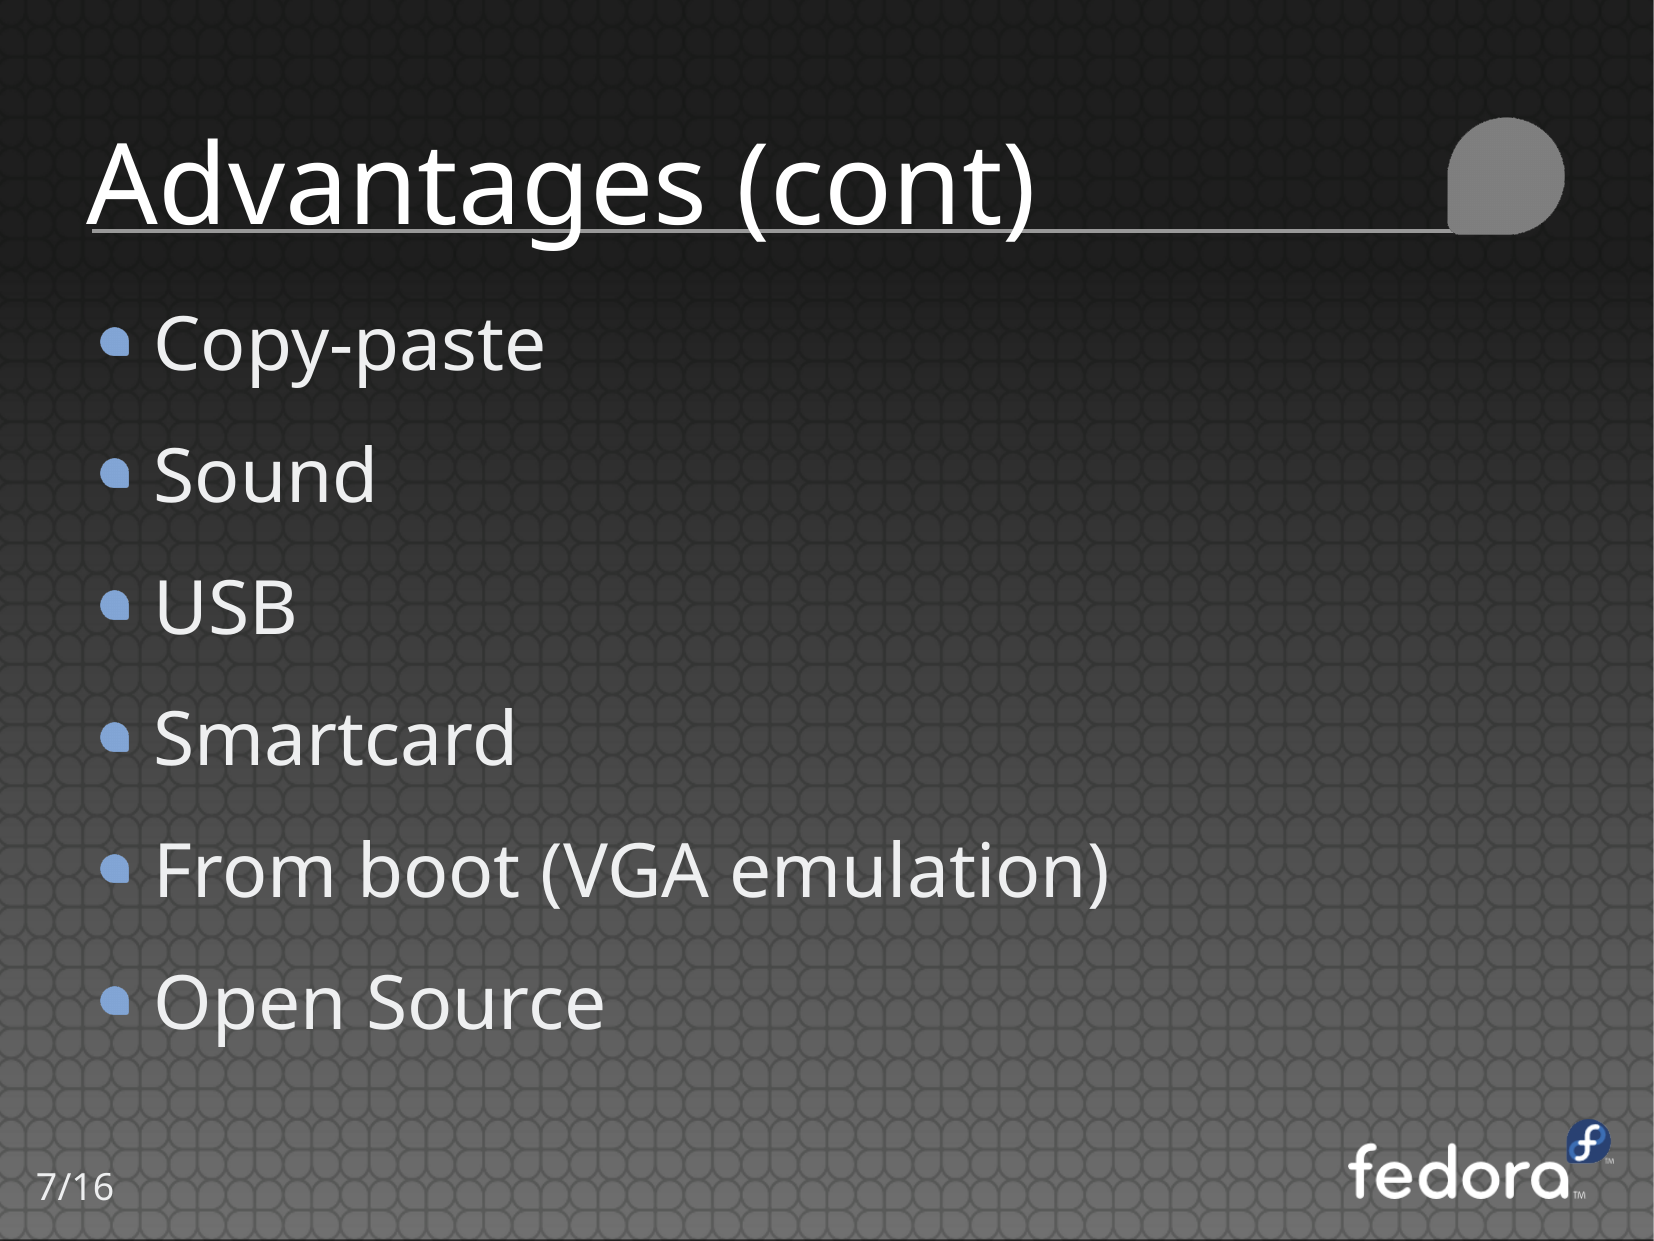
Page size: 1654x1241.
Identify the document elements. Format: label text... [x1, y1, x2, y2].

list Copy-paste Sound USB Smartcard From boot (VGA emulation) Open Source [82, 290, 1571, 1109]
picture [0, 0, 1654, 1241]
title Advantages (cont) [86, 112, 1576, 249]
